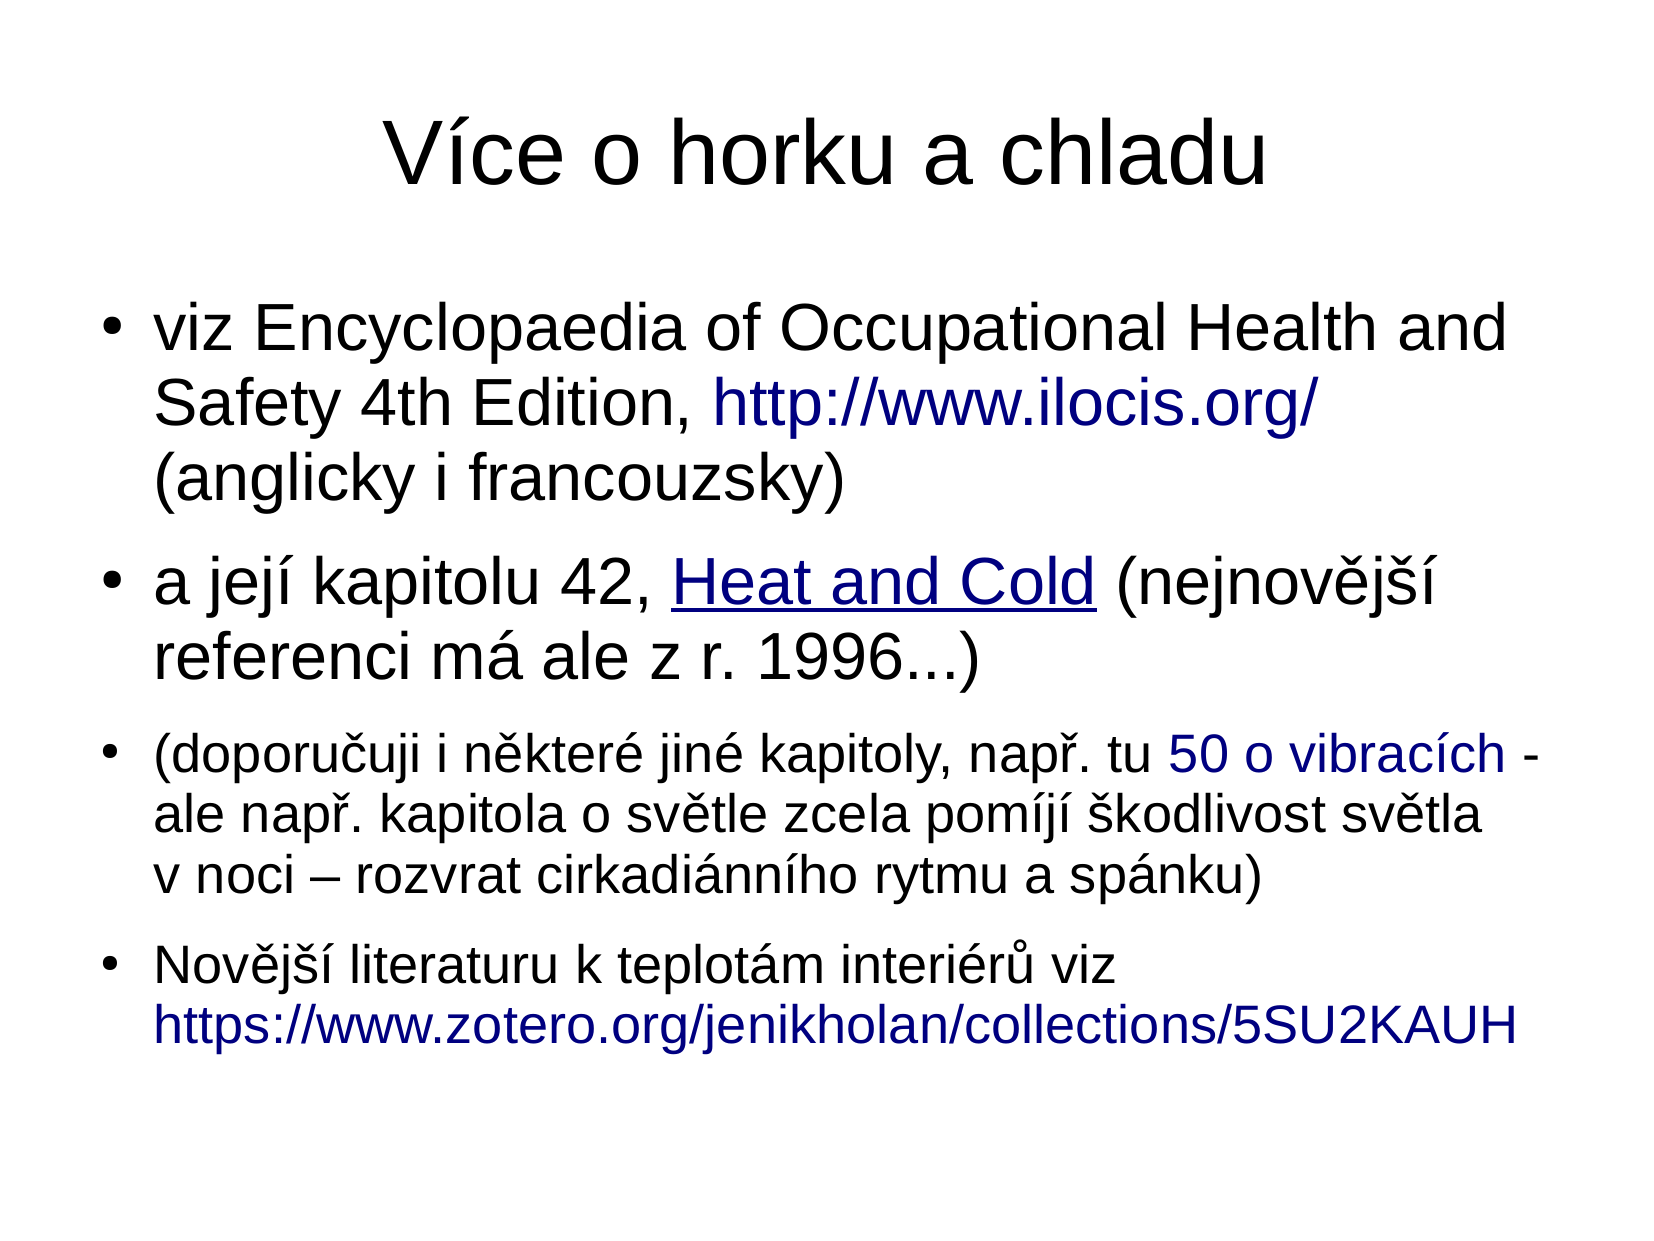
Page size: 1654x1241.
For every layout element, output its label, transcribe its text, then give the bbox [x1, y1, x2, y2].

list viz Encyclopaedia of Occupational Health and Safety 4th Edition, http://www.ilocis.org/ (anglicky i francouzsky) a její kapitolu 42, Heat and Cold (nejnovější referenci má ale z r. 1996...) (doporučuji i některé jiné kapitoly, např. tu 50 o vibracích - ale např. kapitola o světle zcela pomíjí škodlivost světla v noci – rozvrat cirkadiánního rytmu a spánku) Novější literaturu k teplotám interiérů viz https://www.zotero.org/jenikholan/collections/5SU2KAUH [82, 290, 1571, 1160]
title Více o horku a chladu [82, 49, 1571, 257]
